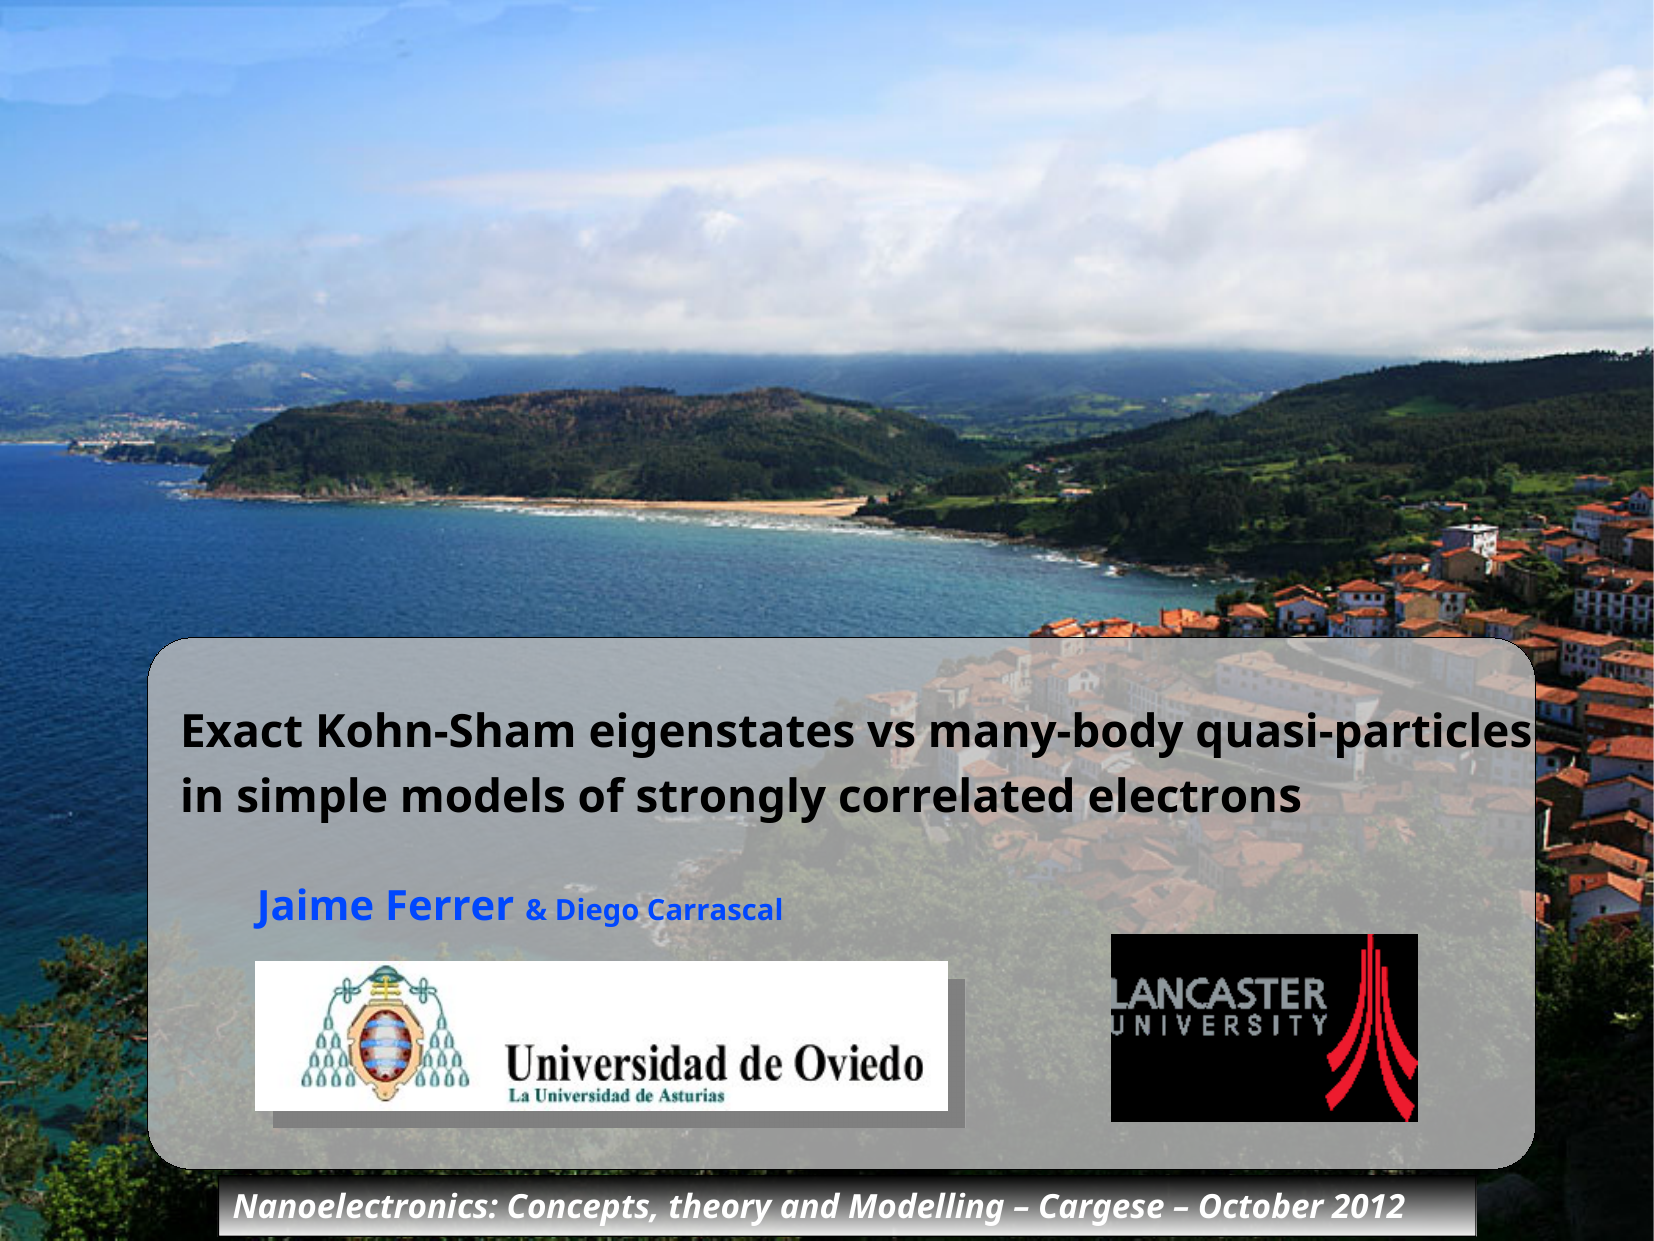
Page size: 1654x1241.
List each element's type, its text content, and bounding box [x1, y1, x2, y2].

text_box [147, 637, 1536, 1170]
text_box Exact Kohn-Sham eigenstates vs many-body quasi-particles in simple models of strongly correlated electrons [165, 691, 1553, 857]
picture [0, 0, 1654, 1241]
text_box Nanoelectronics: Concepts, theory and Modelling – Cargese – October 2012 [217, 1175, 1477, 1237]
text_box Jaime Ferrer & Diego Carrascal [242, 868, 812, 942]
